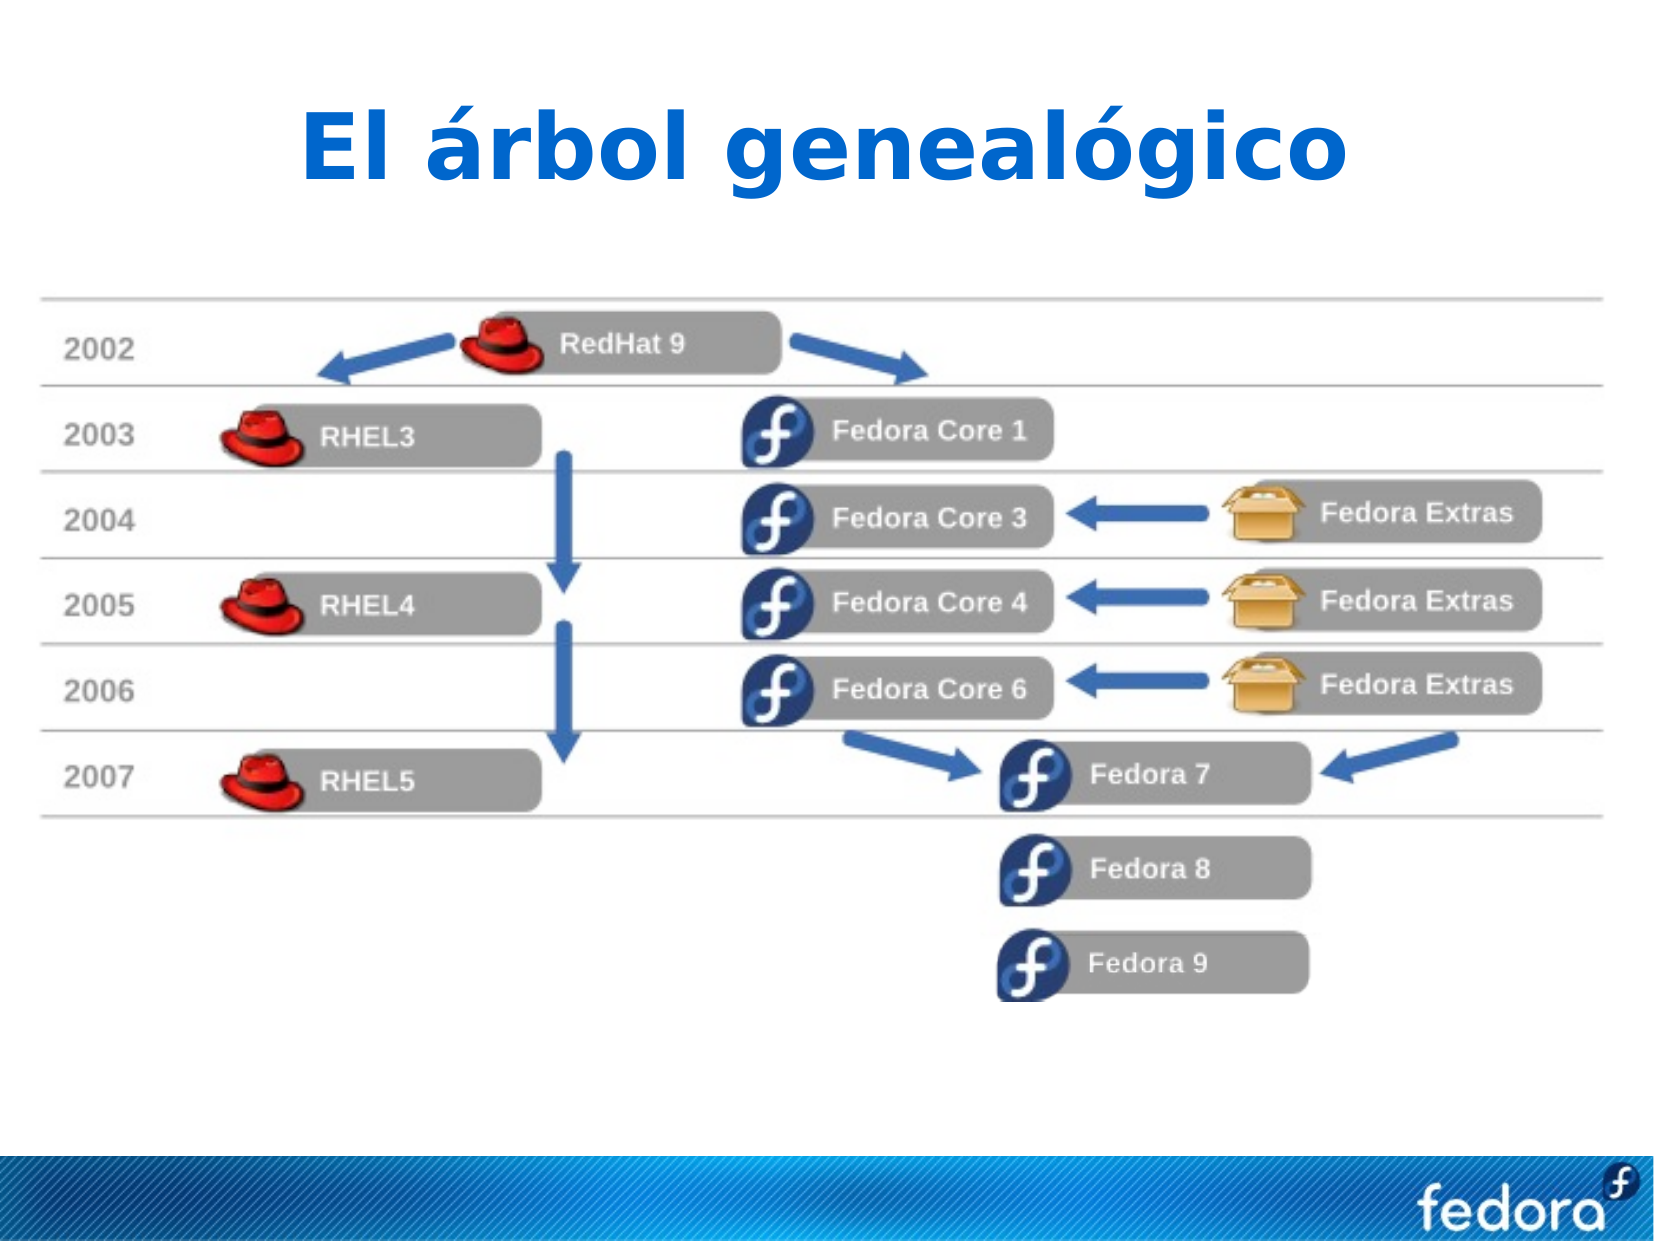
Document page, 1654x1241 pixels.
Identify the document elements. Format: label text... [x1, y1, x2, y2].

title El árbol genealógico [75, 19, 1576, 234]
picture [1646, 1156, 1654, 1163]
picture [0, 1156, 1654, 1241]
picture [0, 234, 1654, 1002]
